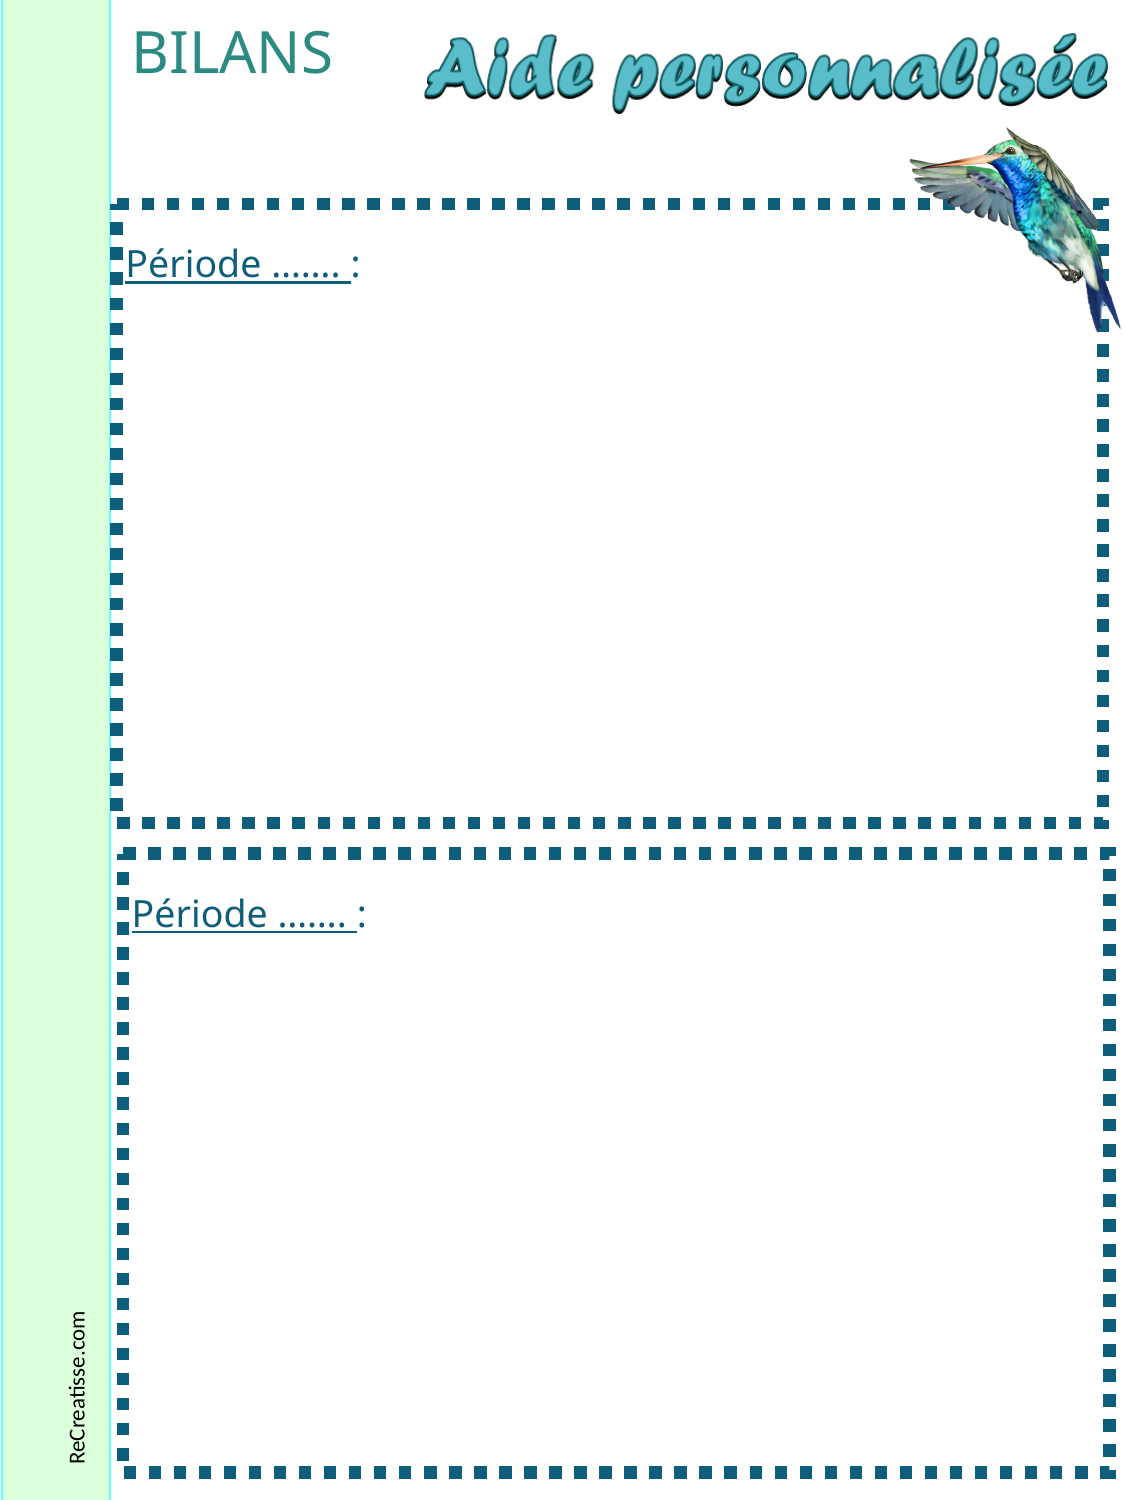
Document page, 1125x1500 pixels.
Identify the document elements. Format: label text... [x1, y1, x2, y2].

text_box [123, 854, 1110, 1473]
text_box Période ……. : [117, 883, 392, 943]
picture [908, 126, 1121, 333]
text_box [2, 0, 110, 1500]
text_box ReCreatisse.com [54, 1296, 97, 1480]
text_box BILANS [117, 0, 368, 96]
text_box [117, 204, 1103, 823]
text_box Période ……. : [110, 233, 386, 293]
picture [409, 7, 1125, 124]
